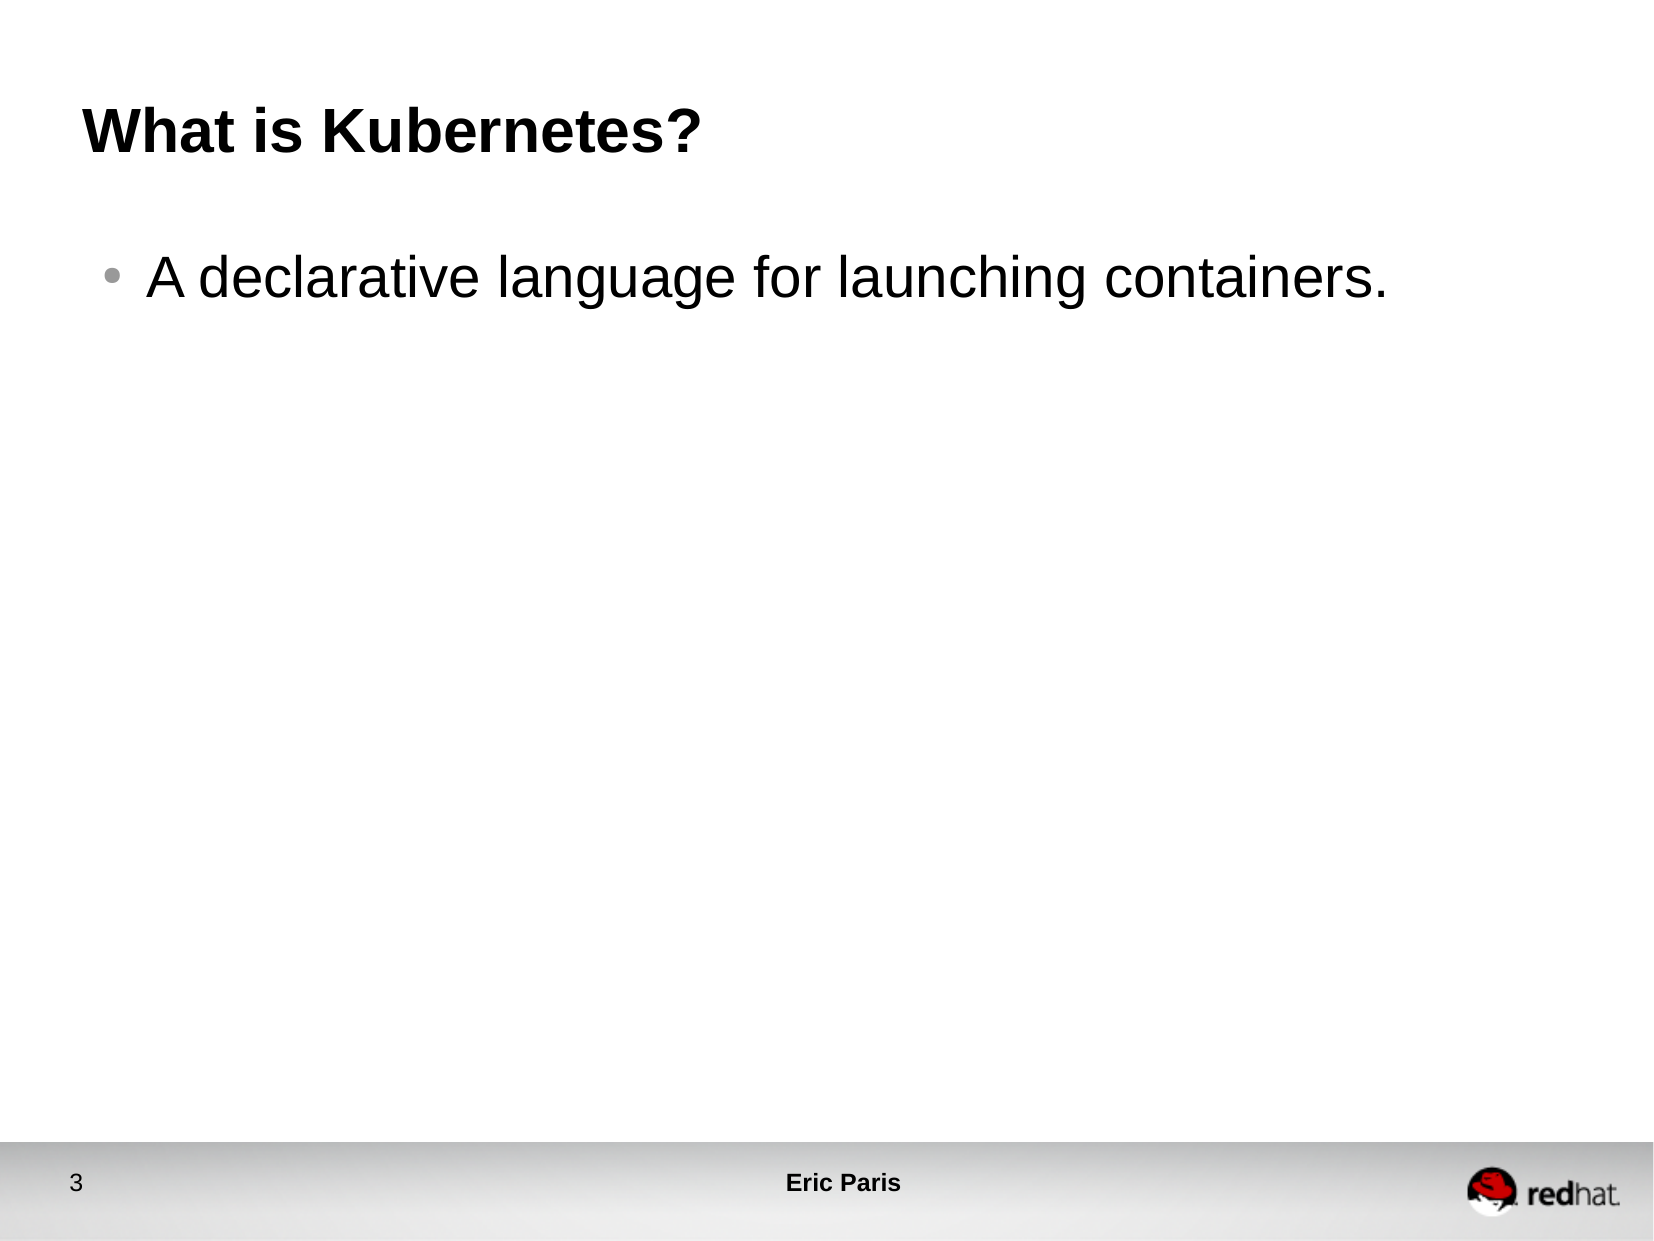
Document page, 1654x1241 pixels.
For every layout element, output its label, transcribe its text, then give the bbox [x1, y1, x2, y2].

picture [0, 1142, 1654, 1241]
list A declarative language for launching containers. [86, 244, 1576, 1039]
title What is Kubernetes? [82, 37, 1571, 226]
